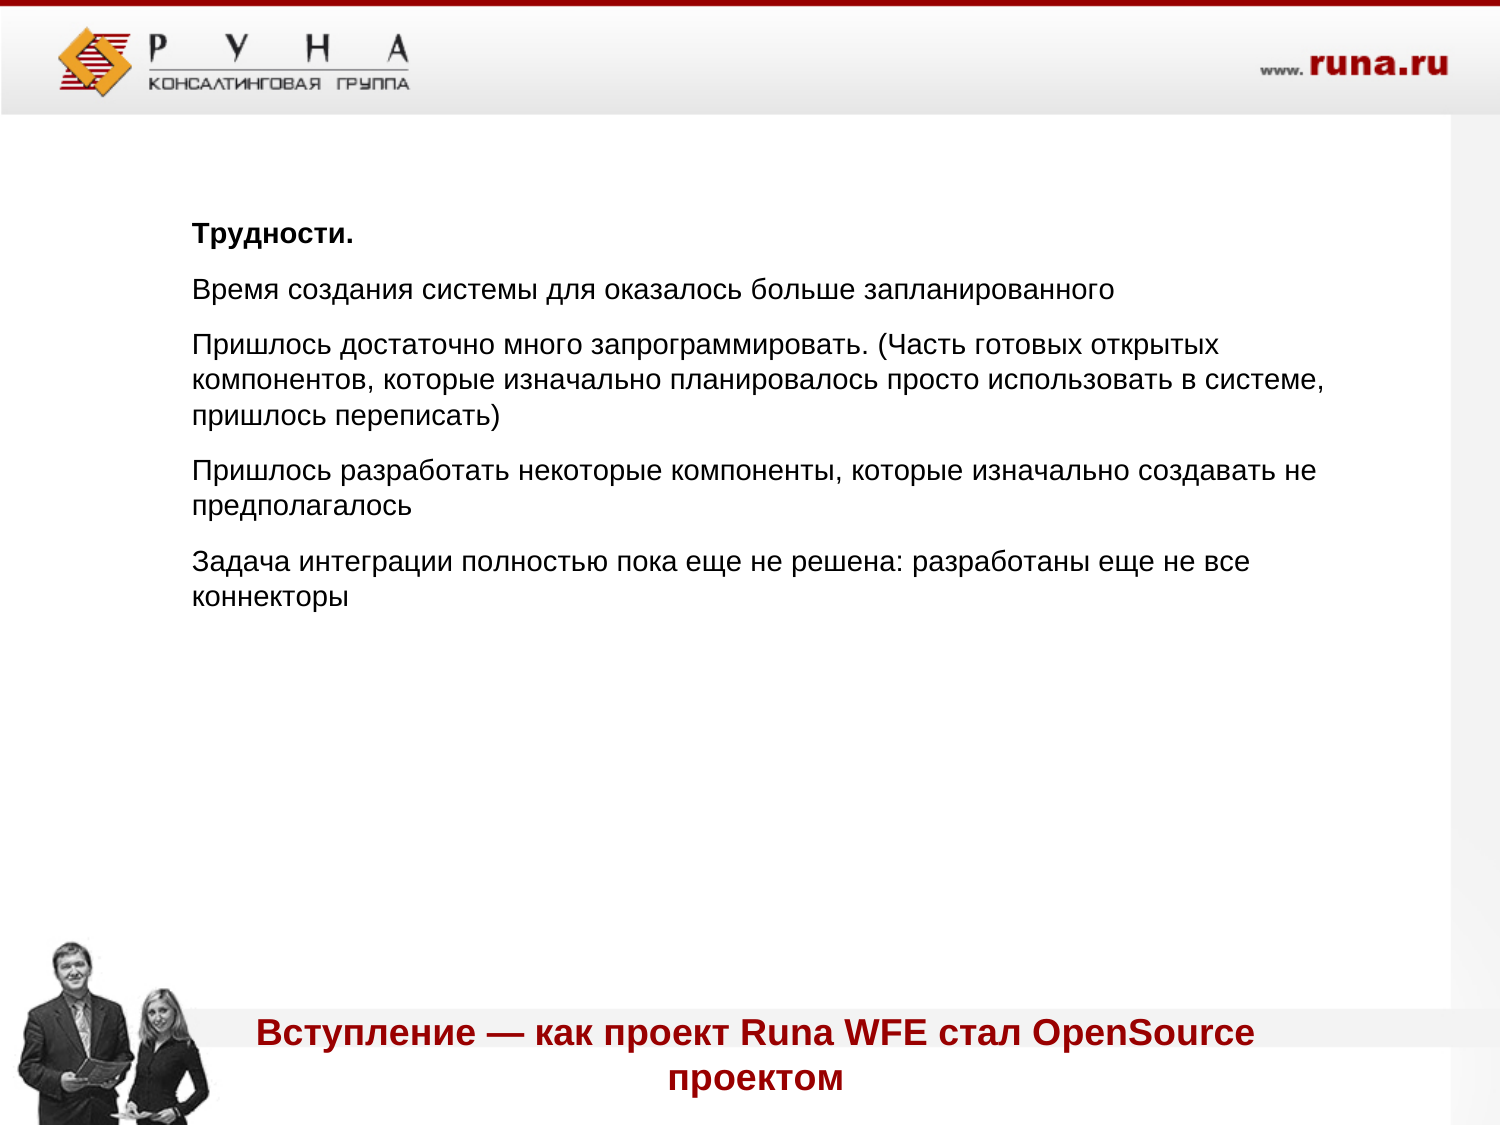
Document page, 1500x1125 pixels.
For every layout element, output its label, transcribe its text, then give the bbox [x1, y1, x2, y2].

picture [0, 0, 1500, 1125]
text_box Вступление — как проект Runa WFE стал OpenSource проектом [159, 1000, 1353, 1048]
text_box Трудности. Время создания системы для оказалось больше запланированного Пришлось достаточно много запрограммировать. (Часть готовых открытых компонентов, которые изначально планировалось просто использовать в системе, пришлось переписать) Пришлось разработать некоторые компоненты, которые изначально создавать не предполагалось Задача интеграции полностью пока еще не решена: разработаны еще не все коннекторы [177, 206, 1359, 676]
